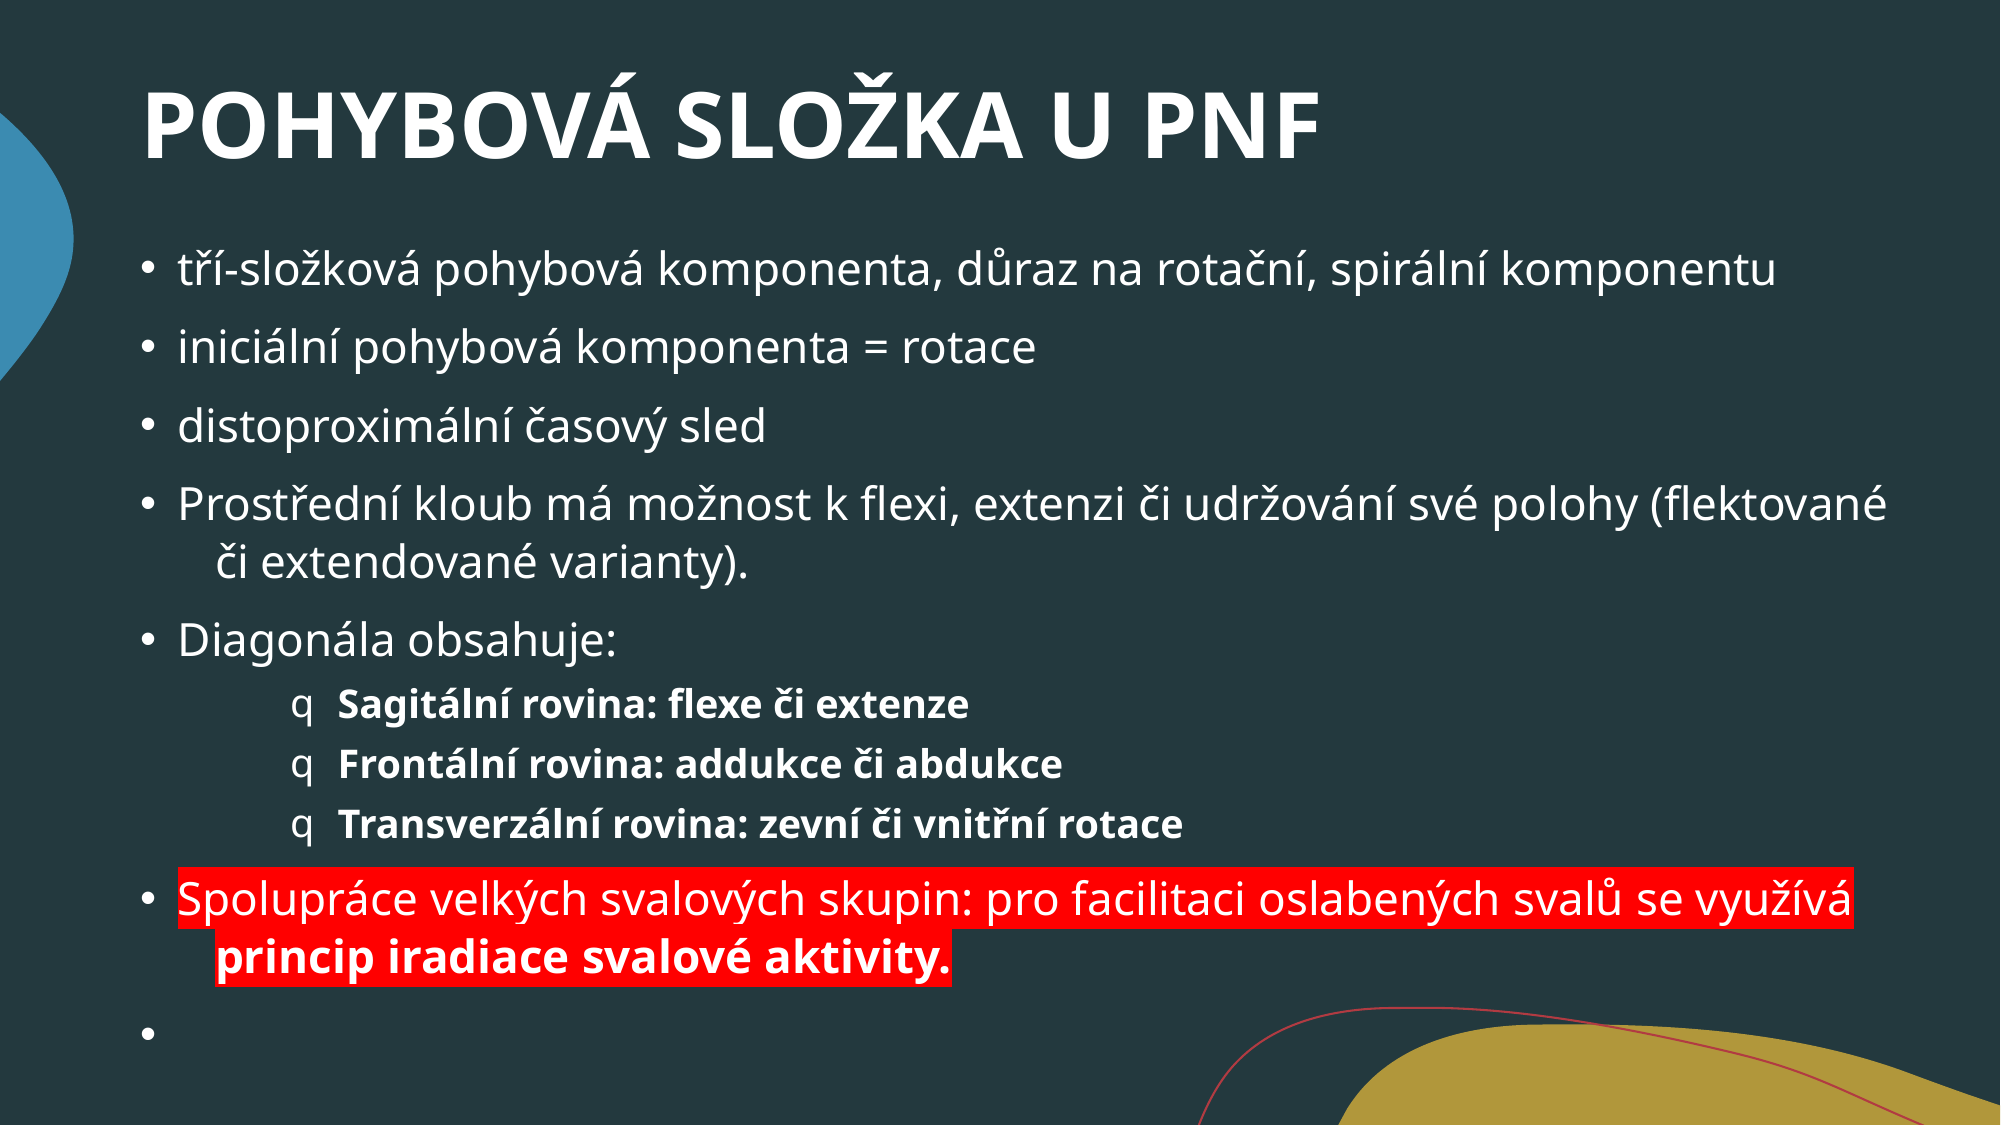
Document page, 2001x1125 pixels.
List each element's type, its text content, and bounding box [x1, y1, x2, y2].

title POHYBOVÁ SLOŽKA U PNF [125, 55, 1876, 202]
list tří-složková pohybová komponenta, důraz na rotační, spirální komponentu iniciální pohybová komponenta = rotace distoproximální časový sled Prostřední kloub má možnost k flexi, extenzi či udržování své polohy (flektované či extendované varianty). Diagonála obsahuje: Sagitální rovina: flexe či extenze Frontální rovina: addukce či abdukce Transverzální rovina: zevní či vnitřní rotace Spolupráce velkých svalových skupin: pro facilitaci oslabených svalů se využívá princip iradiace svalové aktivity. [125, 229, 1955, 1003]
